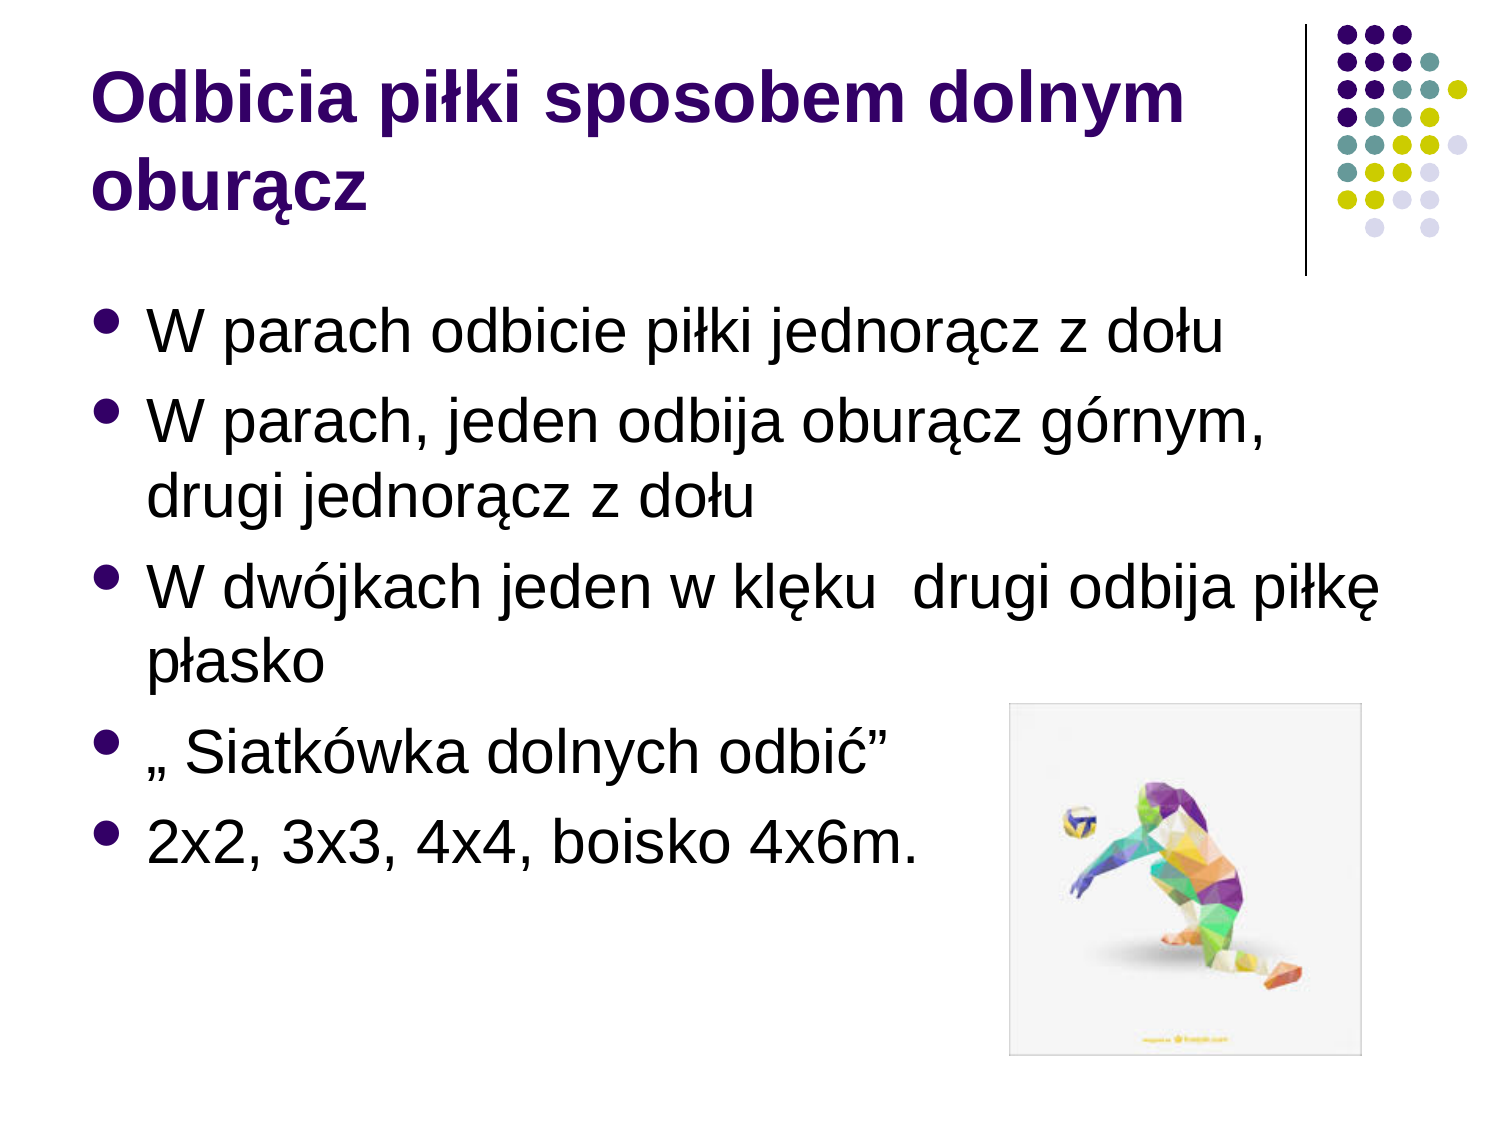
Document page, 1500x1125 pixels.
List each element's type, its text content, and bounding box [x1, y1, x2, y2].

list W parach odbicie piłki jednorącz z dołu W parach, jeden odbija oburącz górnym, drugi jednorącz z dołu W dwójkach jeden w klęku drugi odbija piłkę płasko „ Siatkówka dolnych odbić” 2x2, 3x3, 4x4, boisko 4x6m. [75, 282, 1426, 1006]
title Odbicia piłki sposobem dolnym oburącz [74, 20, 1313, 233]
picture [1009, 703, 1362, 1056]
